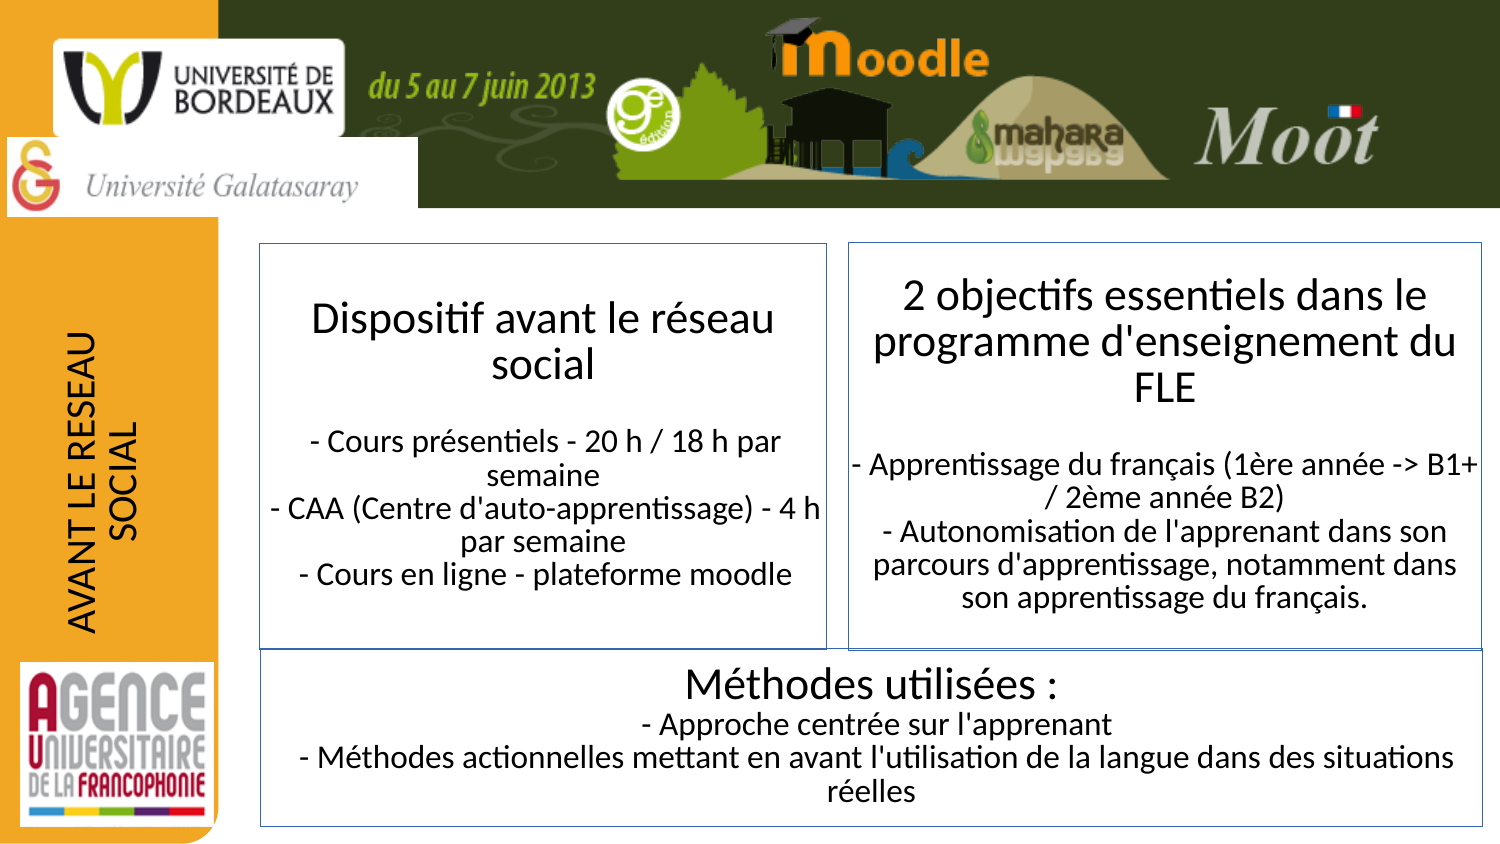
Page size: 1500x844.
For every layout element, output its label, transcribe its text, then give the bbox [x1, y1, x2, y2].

picture [7, 17, 1380, 217]
text_box Méthodes utilisées : - Approche centrée sur l'apprenant - Méthodes actionnelles mettant en avant l'utilisation de la langue dans des situations réelles [260, 648, 1483, 827]
text_box 2 objectifs essentiels dans le programme d'enseignement du FLE - Apprentissage du français (1ère année -> B1+ / 2ème année B2) - Autonomisation de l'apprenant dans son parcours d'apprentissage, notamment dans son apprentissage du français. [848, 242, 1482, 648]
text_box AVANT LE RESEAU SOCIAL [0, 287, 210, 678]
picture [20, 662, 214, 827]
subtitle Dispositif avant le réseau social - Cours présentiels - 20 h / 18 h par semaine - CAA (Centre d'auto-apprentissage) - 4 h par semaine - Cours en ligne - plateforme moodle [259, 243, 827, 650]
